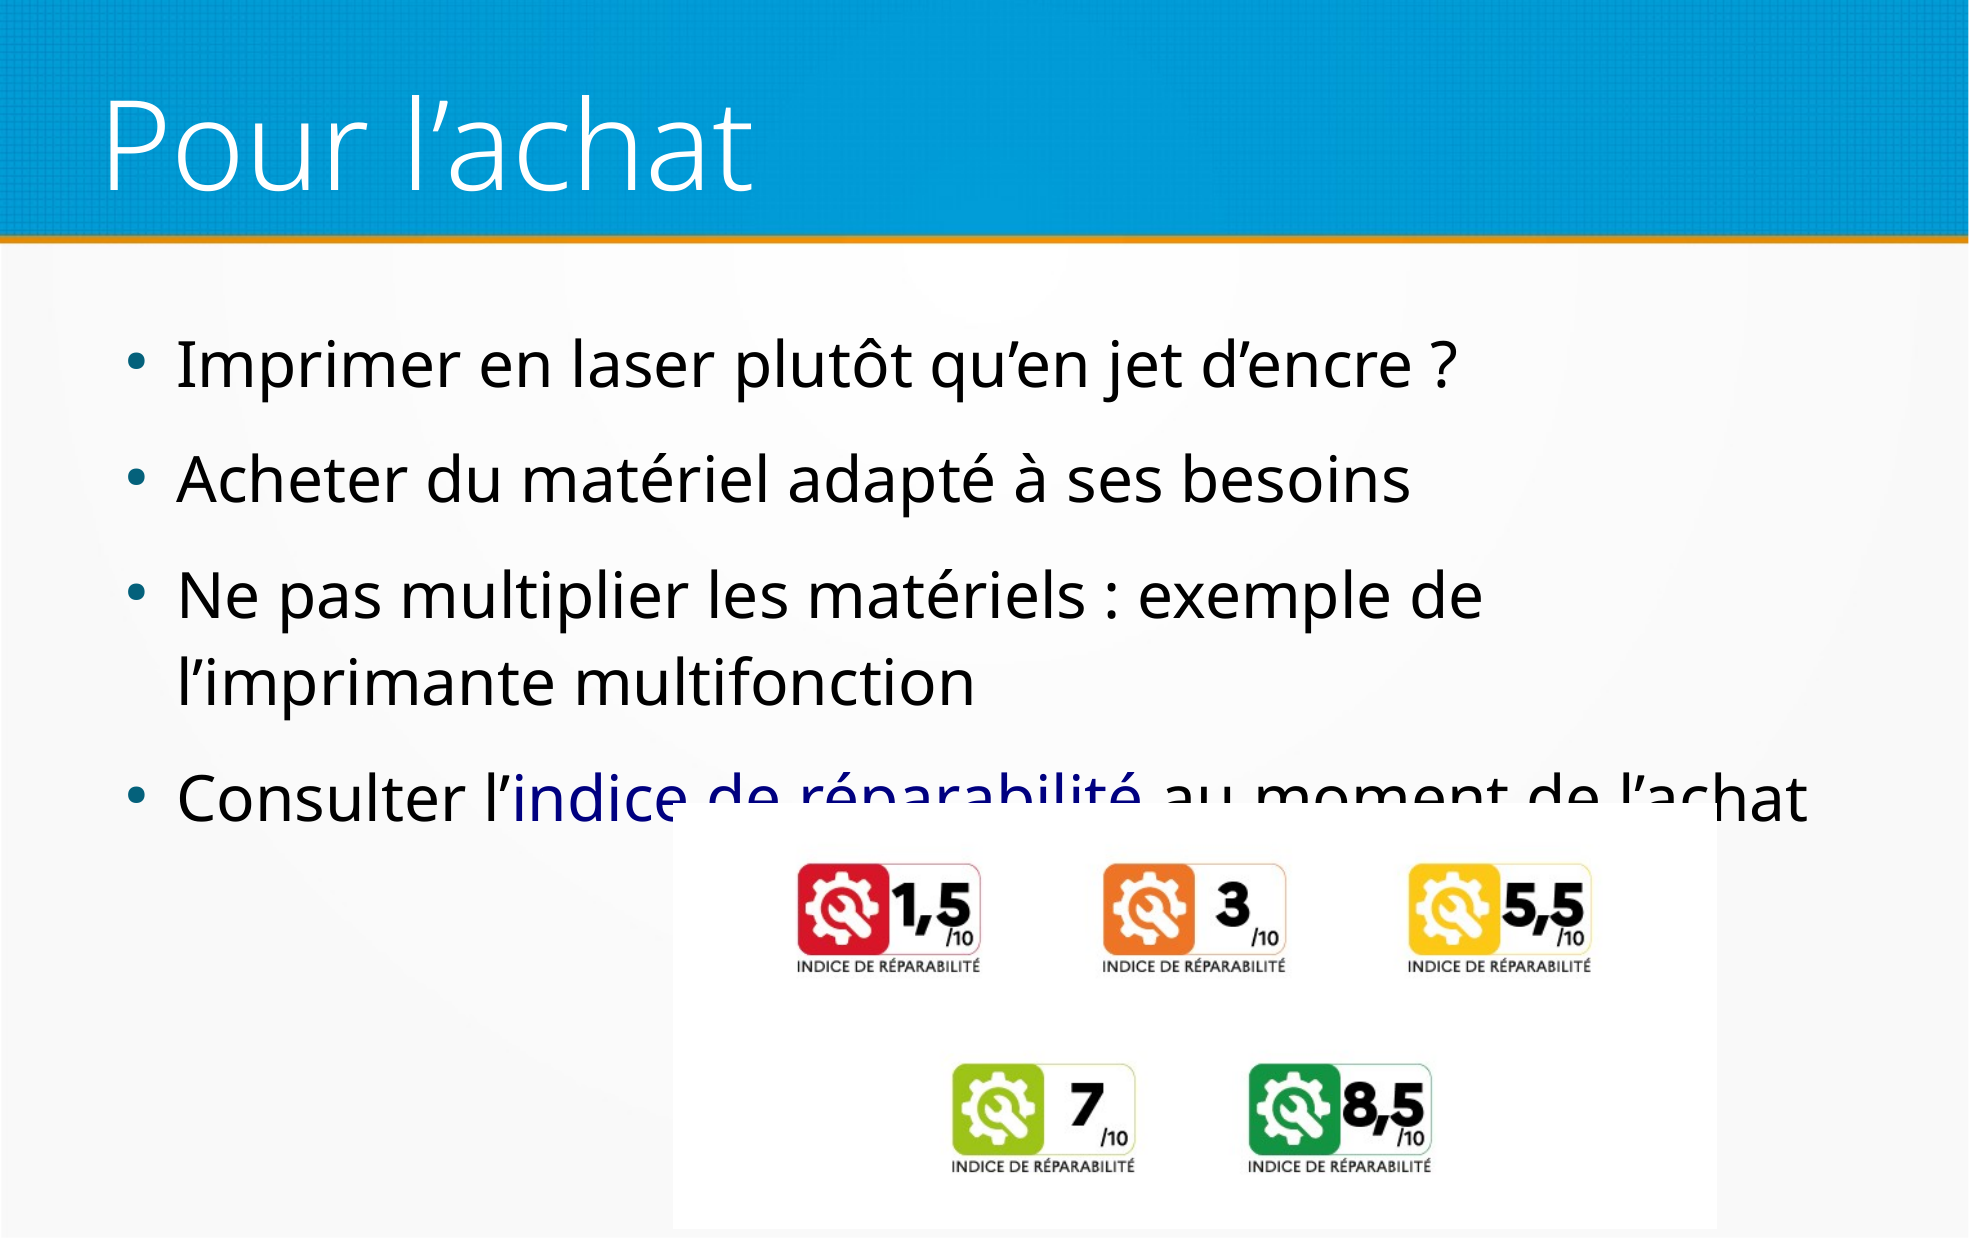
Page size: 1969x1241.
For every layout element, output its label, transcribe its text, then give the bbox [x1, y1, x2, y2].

title Pour l’achat [98, 19, 1870, 227]
list Imprimer en laser plutôt qu’en jet d’encre ? Acheter du matériel adapté à ses besoins Ne pas multiplier les matériels : exemple de l’imprimante multifonction Consulter l’indice de réparabilité au moment de l’achat [107, 203, 1870, 910]
picture [0, 233, 1969, 1241]
